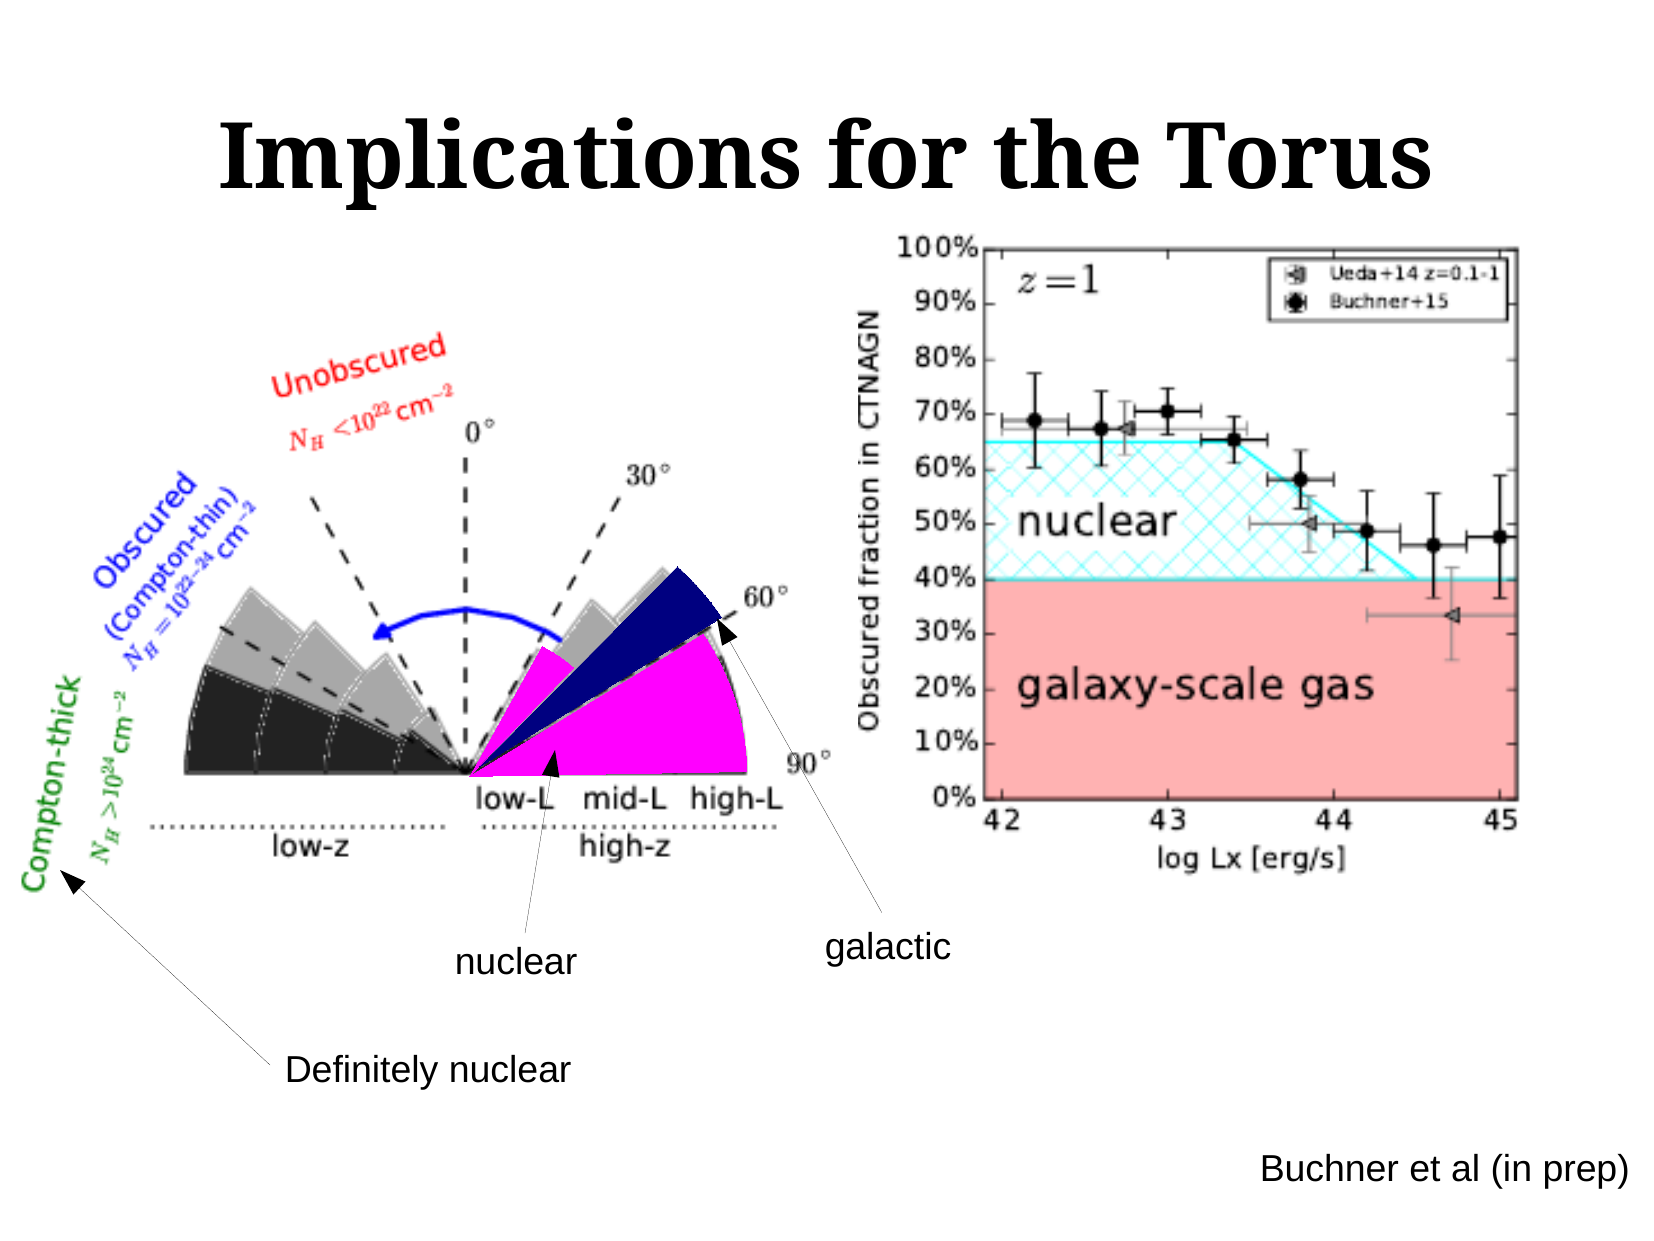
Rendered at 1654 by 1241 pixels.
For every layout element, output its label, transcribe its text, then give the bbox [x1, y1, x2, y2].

picture [2, 209, 1609, 1152]
text_box galactic [810, 918, 1351, 976]
text_box nuclear [439, 933, 980, 991]
title Implications for the Torus [82, 49, 1571, 257]
text_box Definitely nuclear [270, 1040, 811, 1098]
text_box Buchner et al (in prep) [1245, 1140, 1646, 1239]
text_box [469, 566, 747, 777]
